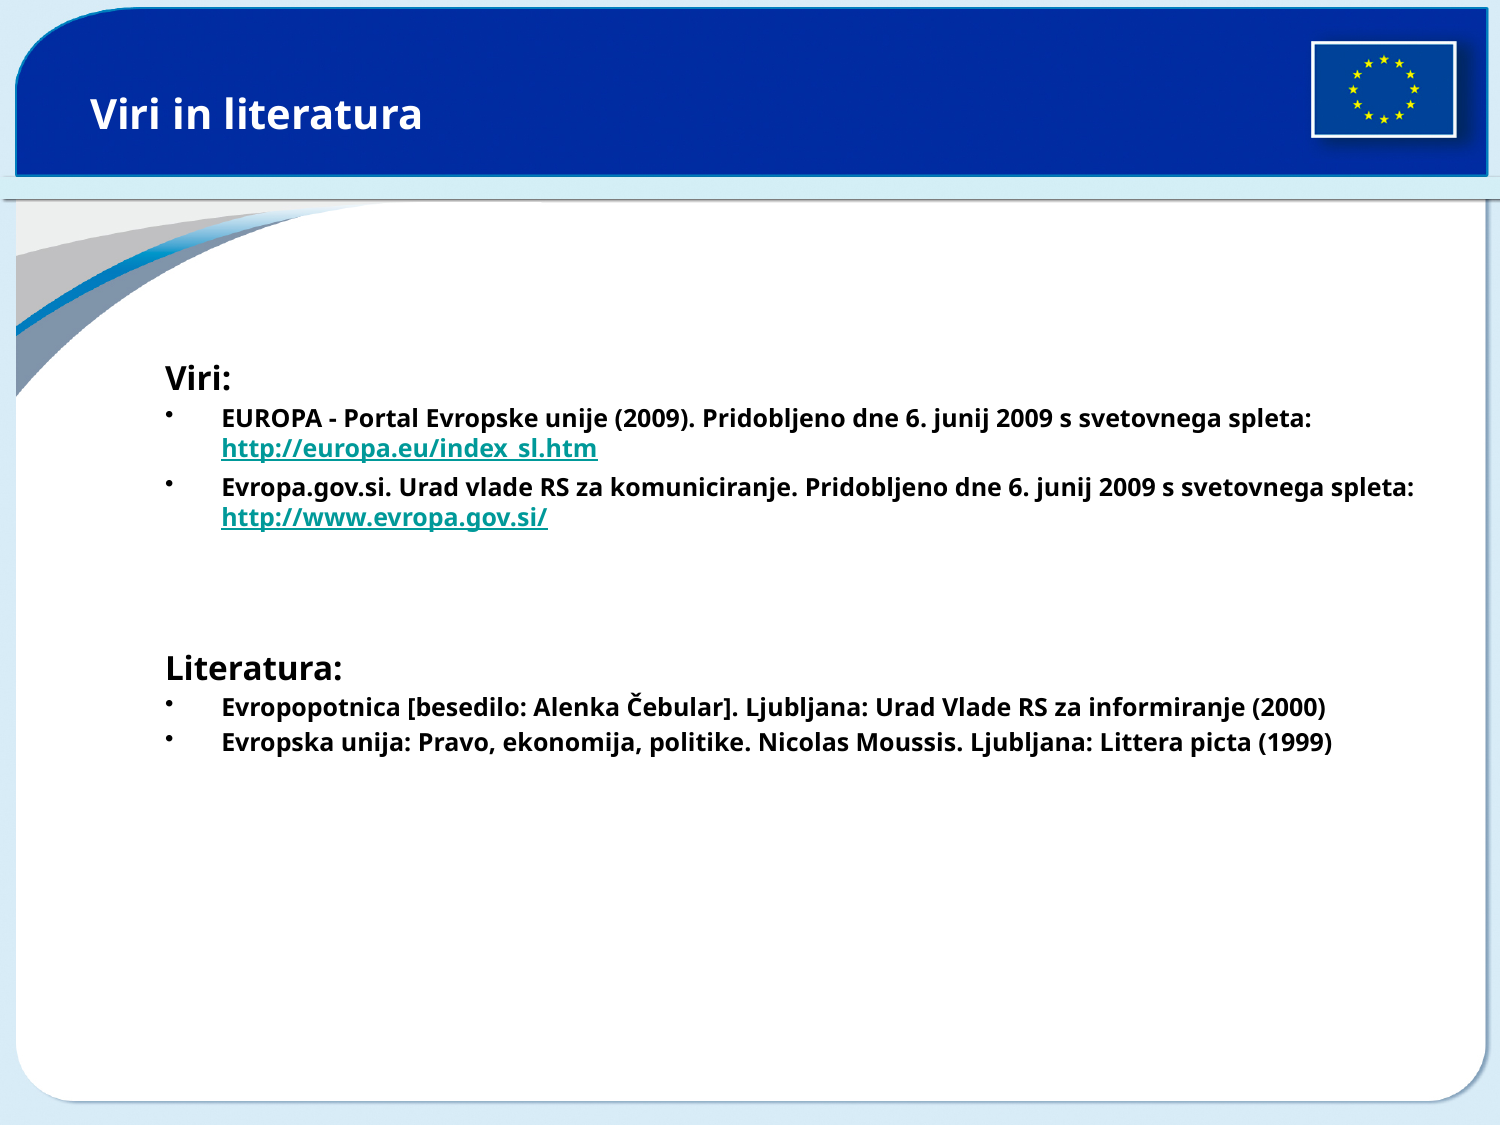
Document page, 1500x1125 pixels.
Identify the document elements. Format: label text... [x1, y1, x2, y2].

picture [0, 0, 1500, 1125]
title Viri in literatura [75, 19, 1294, 207]
list Viri: EUROPA - Portal Evropske unije (2009). Pridobljeno dne 6. junij 2009 s svetovnega spleta: http://europa.eu/index_sl.htm Evropa.gov.si. Urad vlade RS za komuniciranje. Pridobljeno dne 6. junij 2009 s svetovnega spleta: http://www.evropa.gov.si/ Literatura: Evropopotnica [besedilo: Alenka Čebular]. Ljubljana: Urad Vlade RS za informiranje (2000) Evropska unija: Pravo, ekonomija, politike. Nicolas Moussis. Ljubljana: Littera picta (1999) [150, 350, 1500, 1125]
